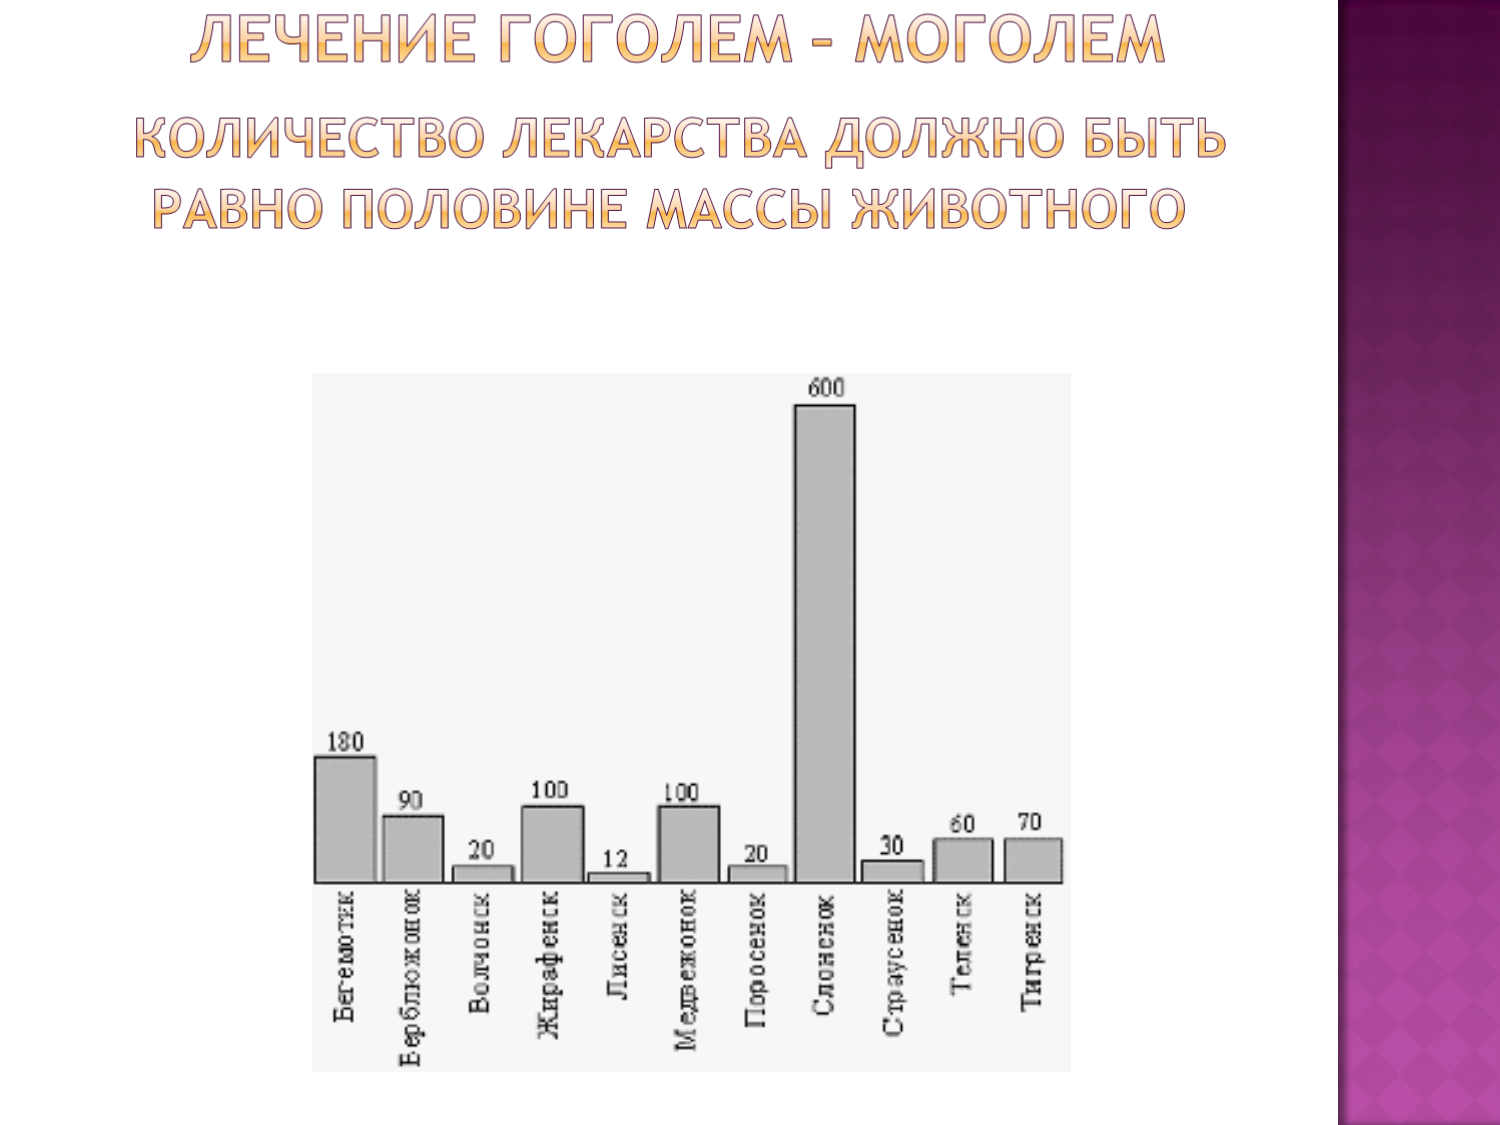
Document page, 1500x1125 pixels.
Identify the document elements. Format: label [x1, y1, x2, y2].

picture [312, 373, 1071, 1072]
picture [73, 0, 1279, 241]
picture [1337, 0, 1500, 1125]
